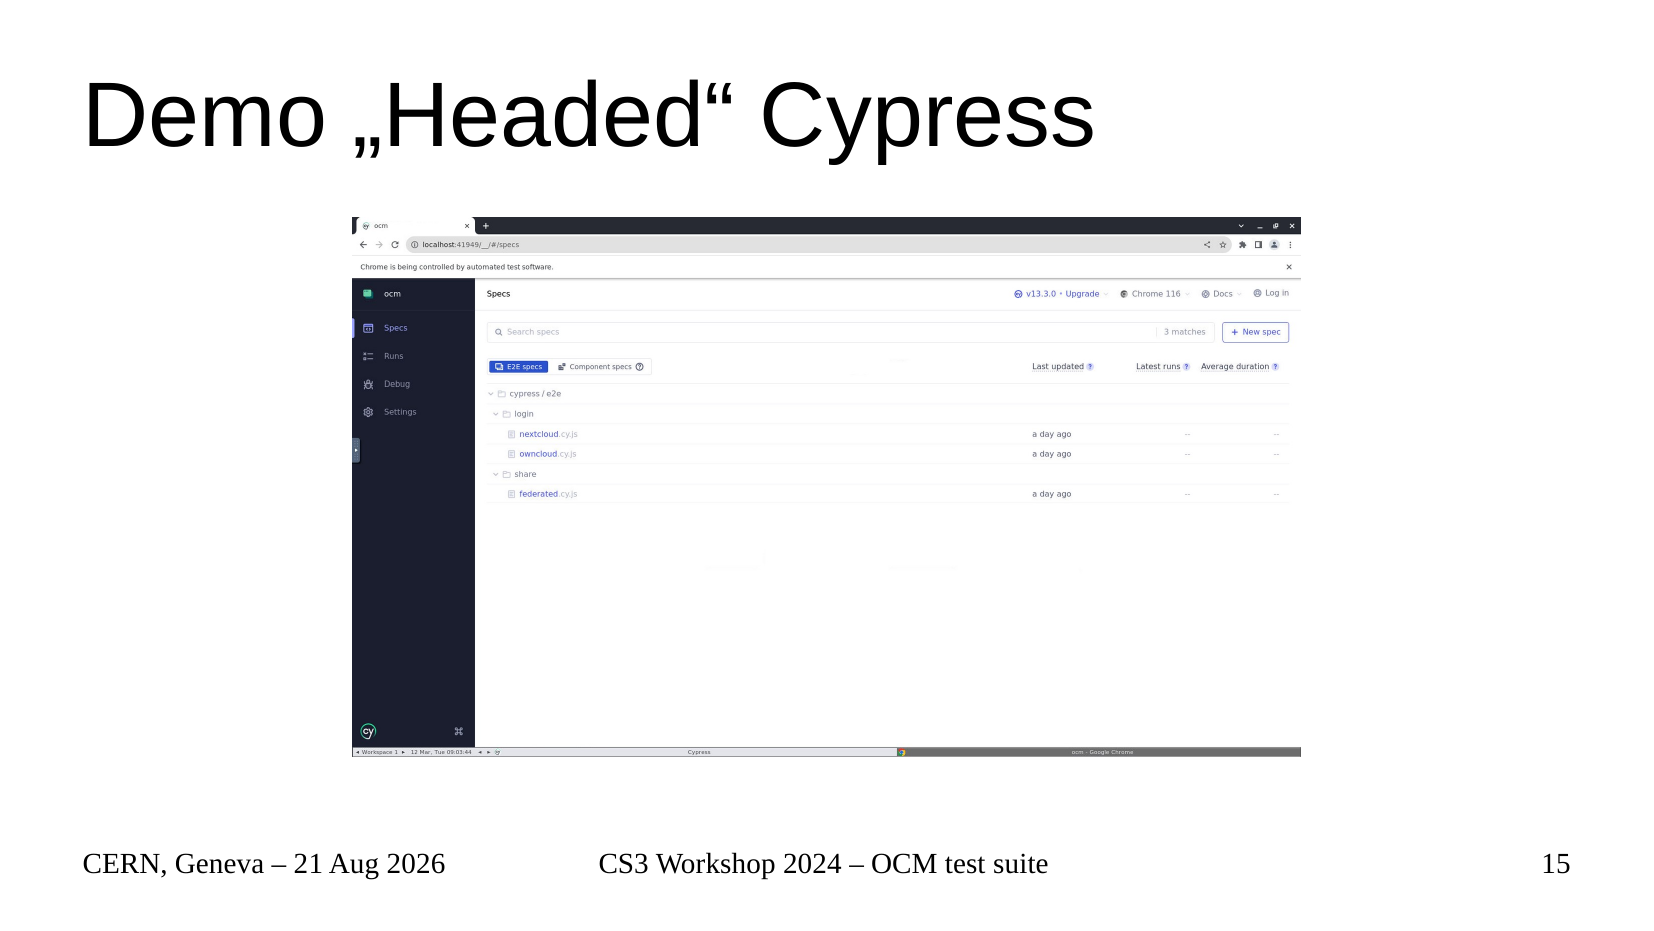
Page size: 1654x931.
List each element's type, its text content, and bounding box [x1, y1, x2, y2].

title Demo „Headed“ Cypress [82, 37, 1571, 193]
picture [352, 217, 1301, 758]
